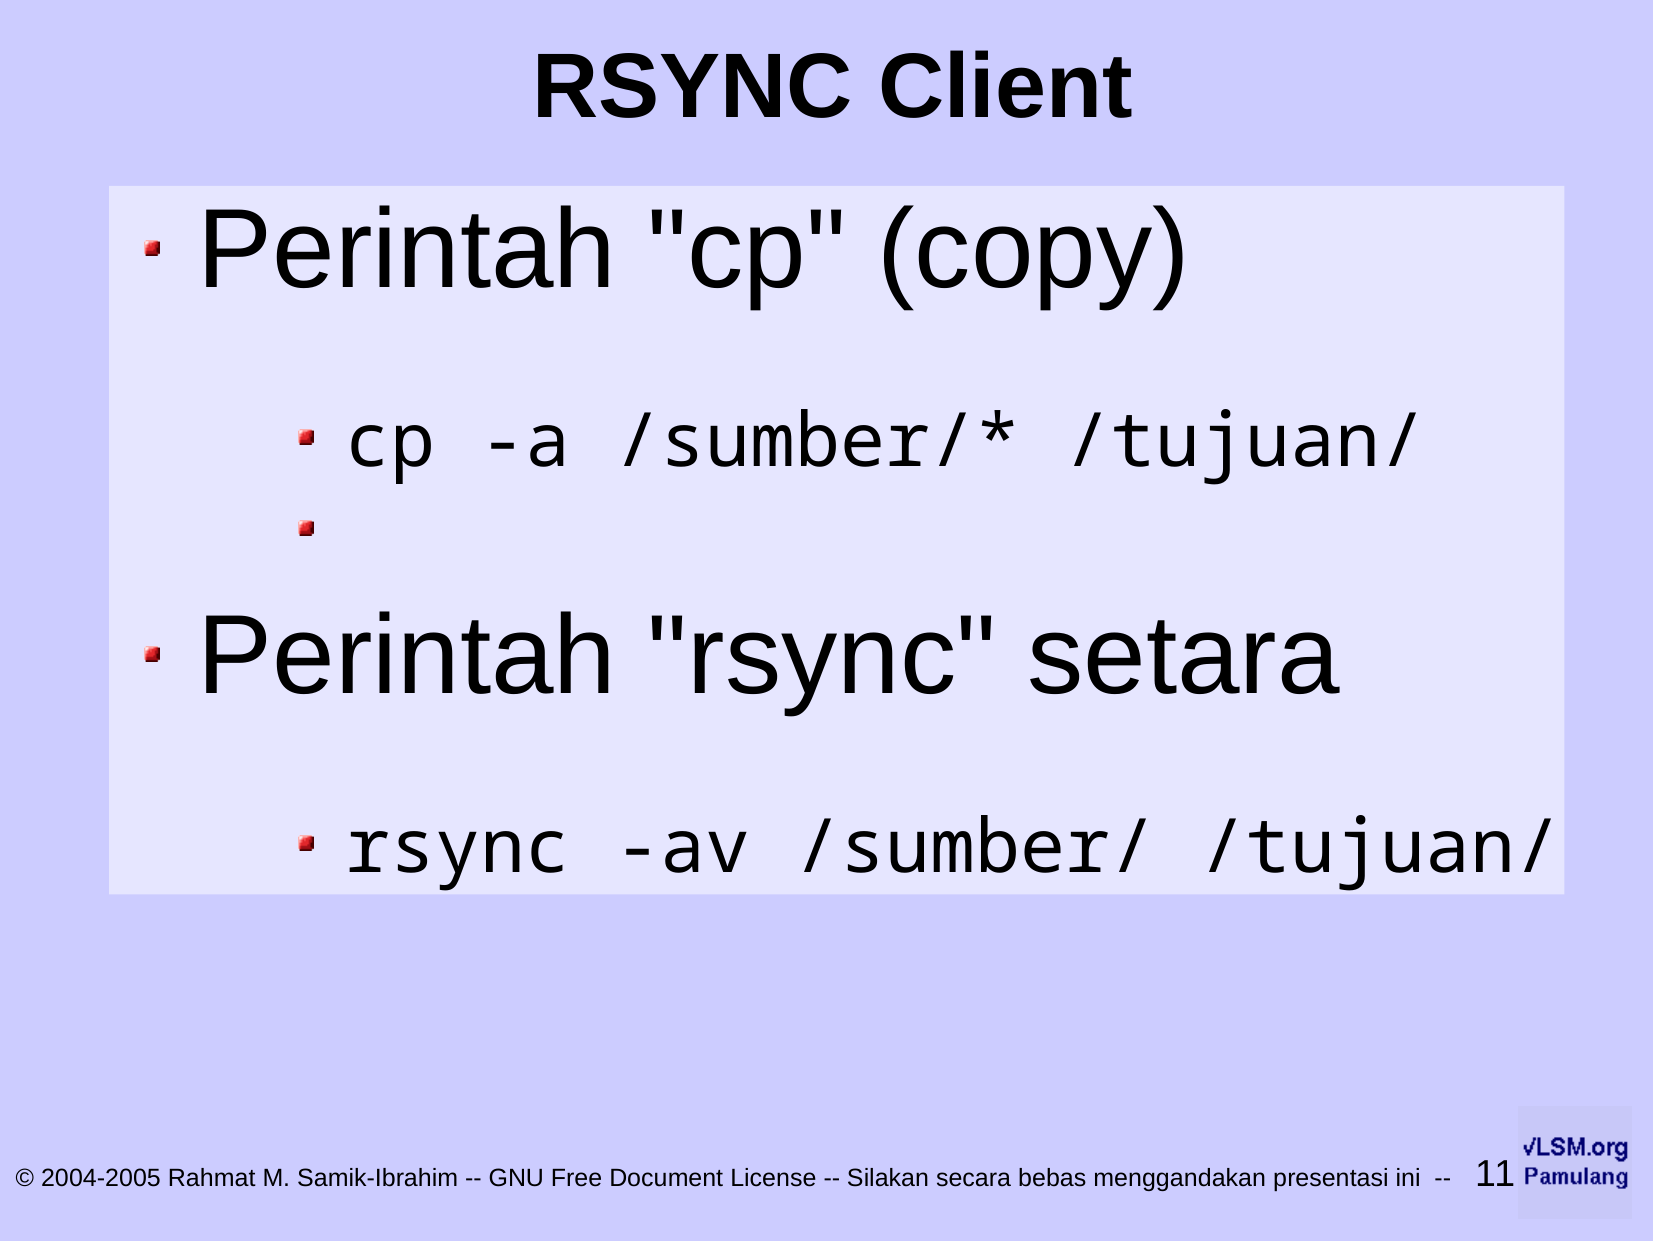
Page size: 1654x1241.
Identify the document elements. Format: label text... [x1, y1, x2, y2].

picture [1518, 1106, 1632, 1219]
list Perintah "cp" (copy) cp -a /sumber/* /tujuan/ Perintah "rsync" setara rsync -av /sumber/ /tujuan/ [109, 185, 1565, 873]
title RSYNC Client [40, 31, 1625, 142]
